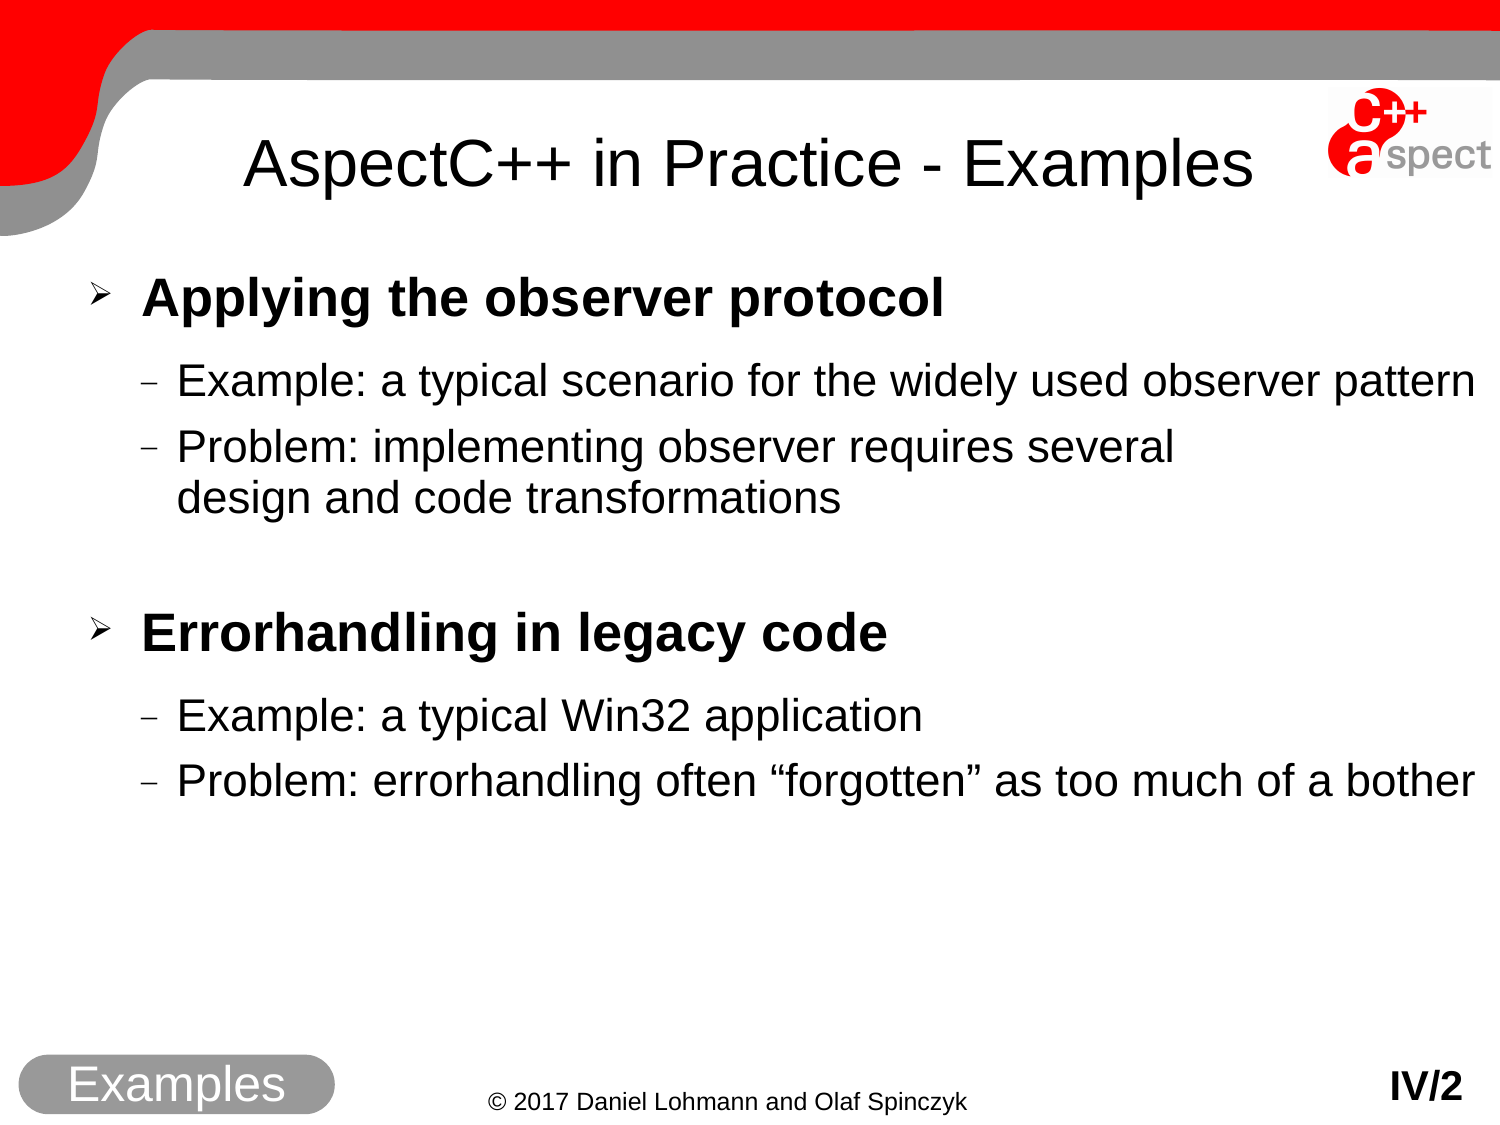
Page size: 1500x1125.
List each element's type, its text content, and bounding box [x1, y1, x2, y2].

title AspectC++ in Practice - Examples [112, 98, 1388, 223]
list Applying the observer protocol Example: a typical scenario for the widely used observer pattern Problem: implementing observer requires several design and code transformations Errorhandling in legacy code Example: a typical Win32 application Problem: errorhandling often “forgotten” as too much of a bother [87, 267, 1500, 1050]
